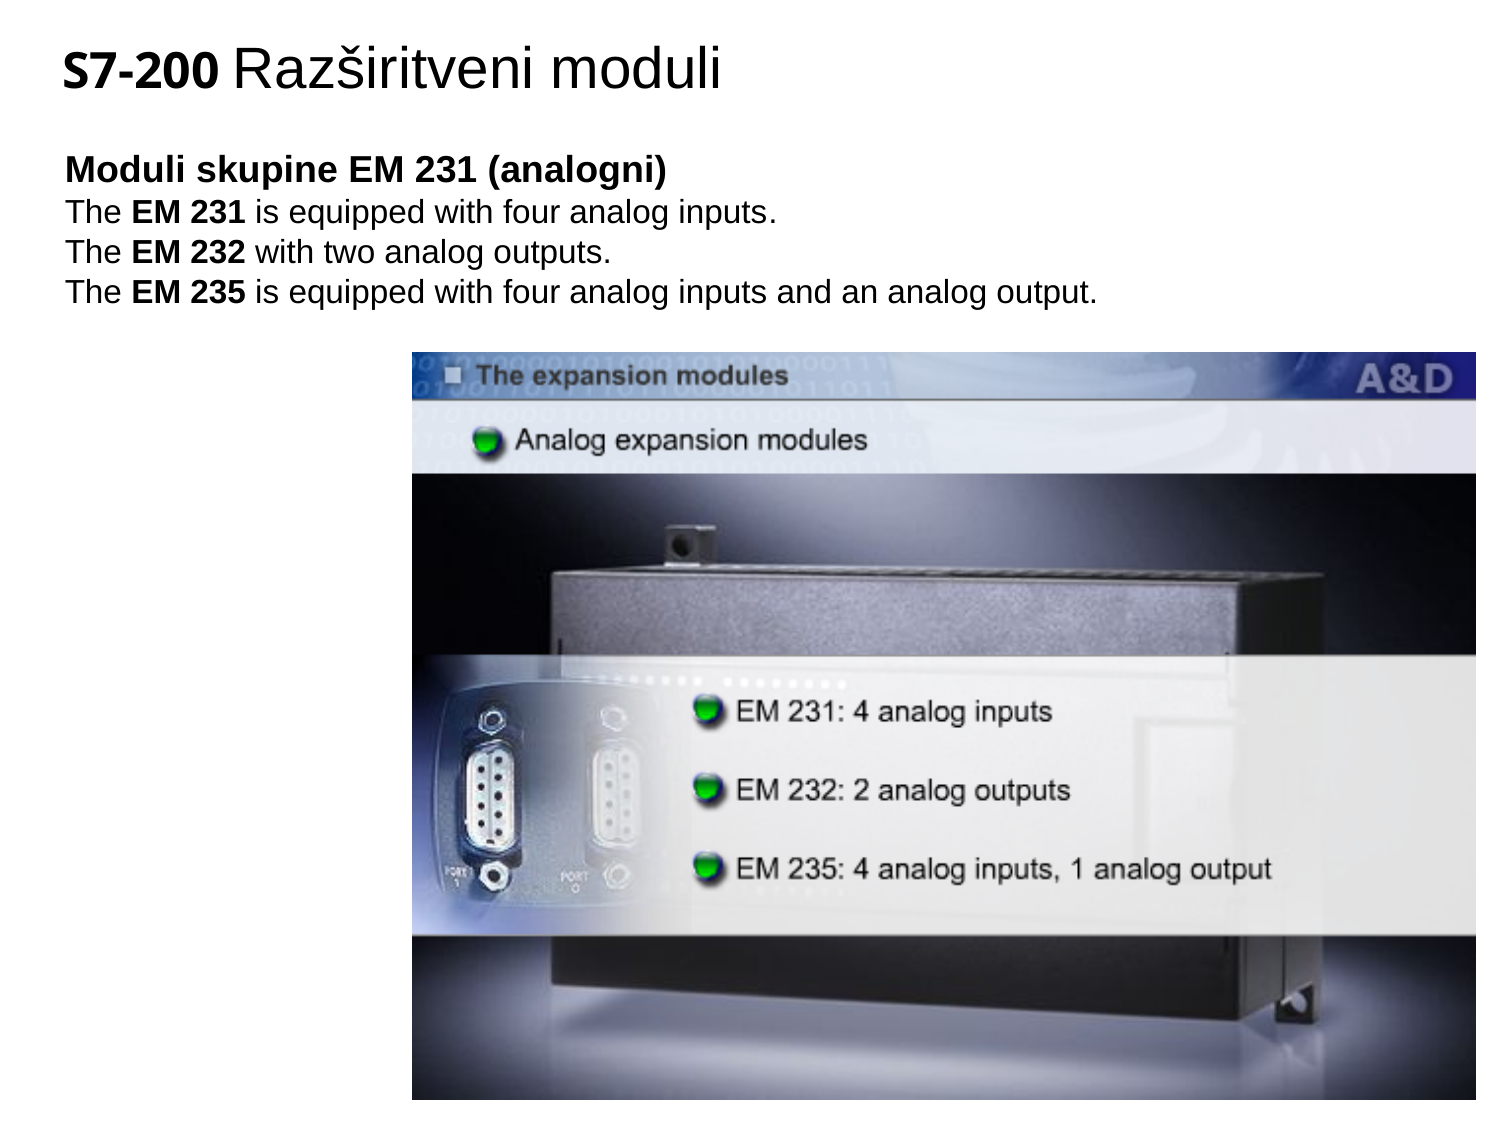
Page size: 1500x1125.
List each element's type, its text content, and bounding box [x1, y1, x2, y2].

text_box Moduli skupine EM 231 (analogni) The EM 231 is equipped with four analog inputs. The EM 232 with two analog outputs. The EM 235 is equipped with four analog inputs and an analog output. [50, 137, 1463, 318]
picture [412, 352, 1476, 1101]
text_box S7-200 Razširitveni moduli [47, 22, 739, 108]
